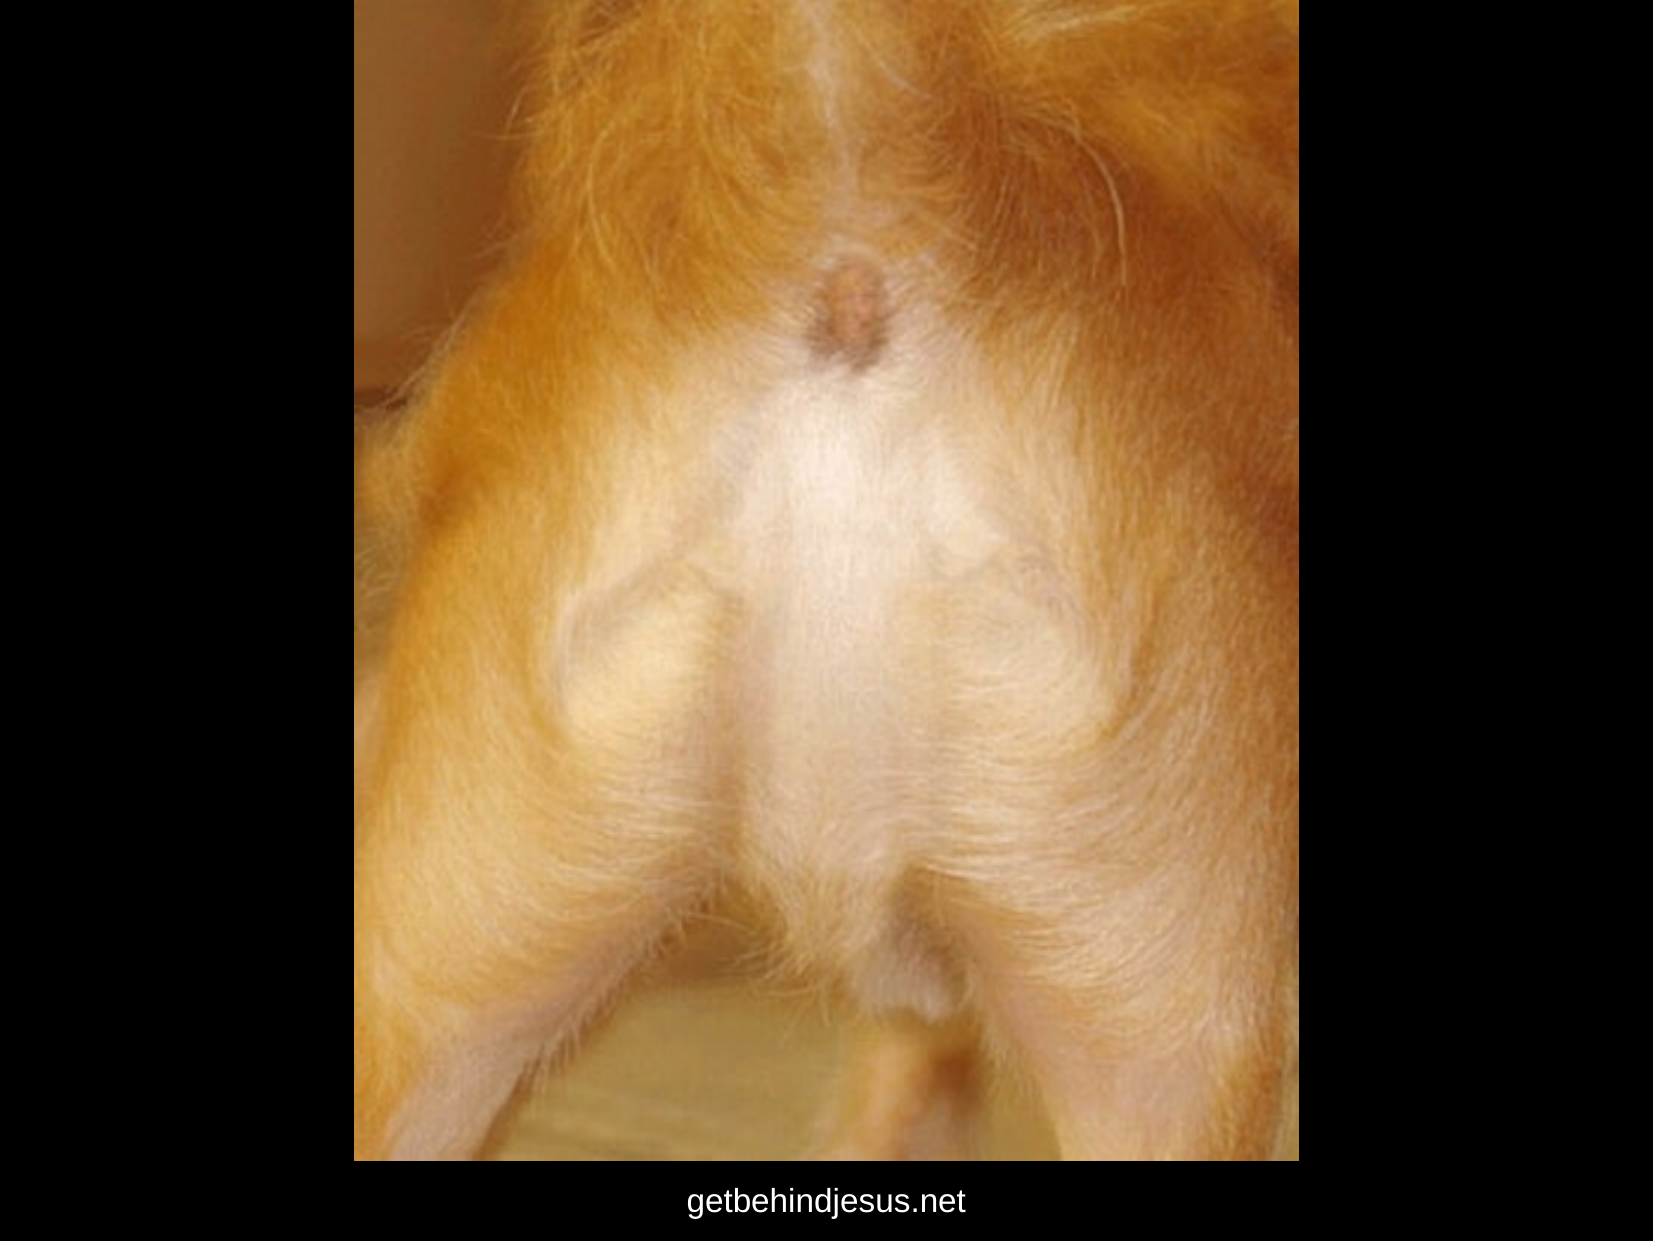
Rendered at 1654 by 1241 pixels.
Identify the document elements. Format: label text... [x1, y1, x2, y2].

subtitle getbehindjesus.net [0, 1162, 1653, 1241]
picture [354, 0, 1299, 1161]
